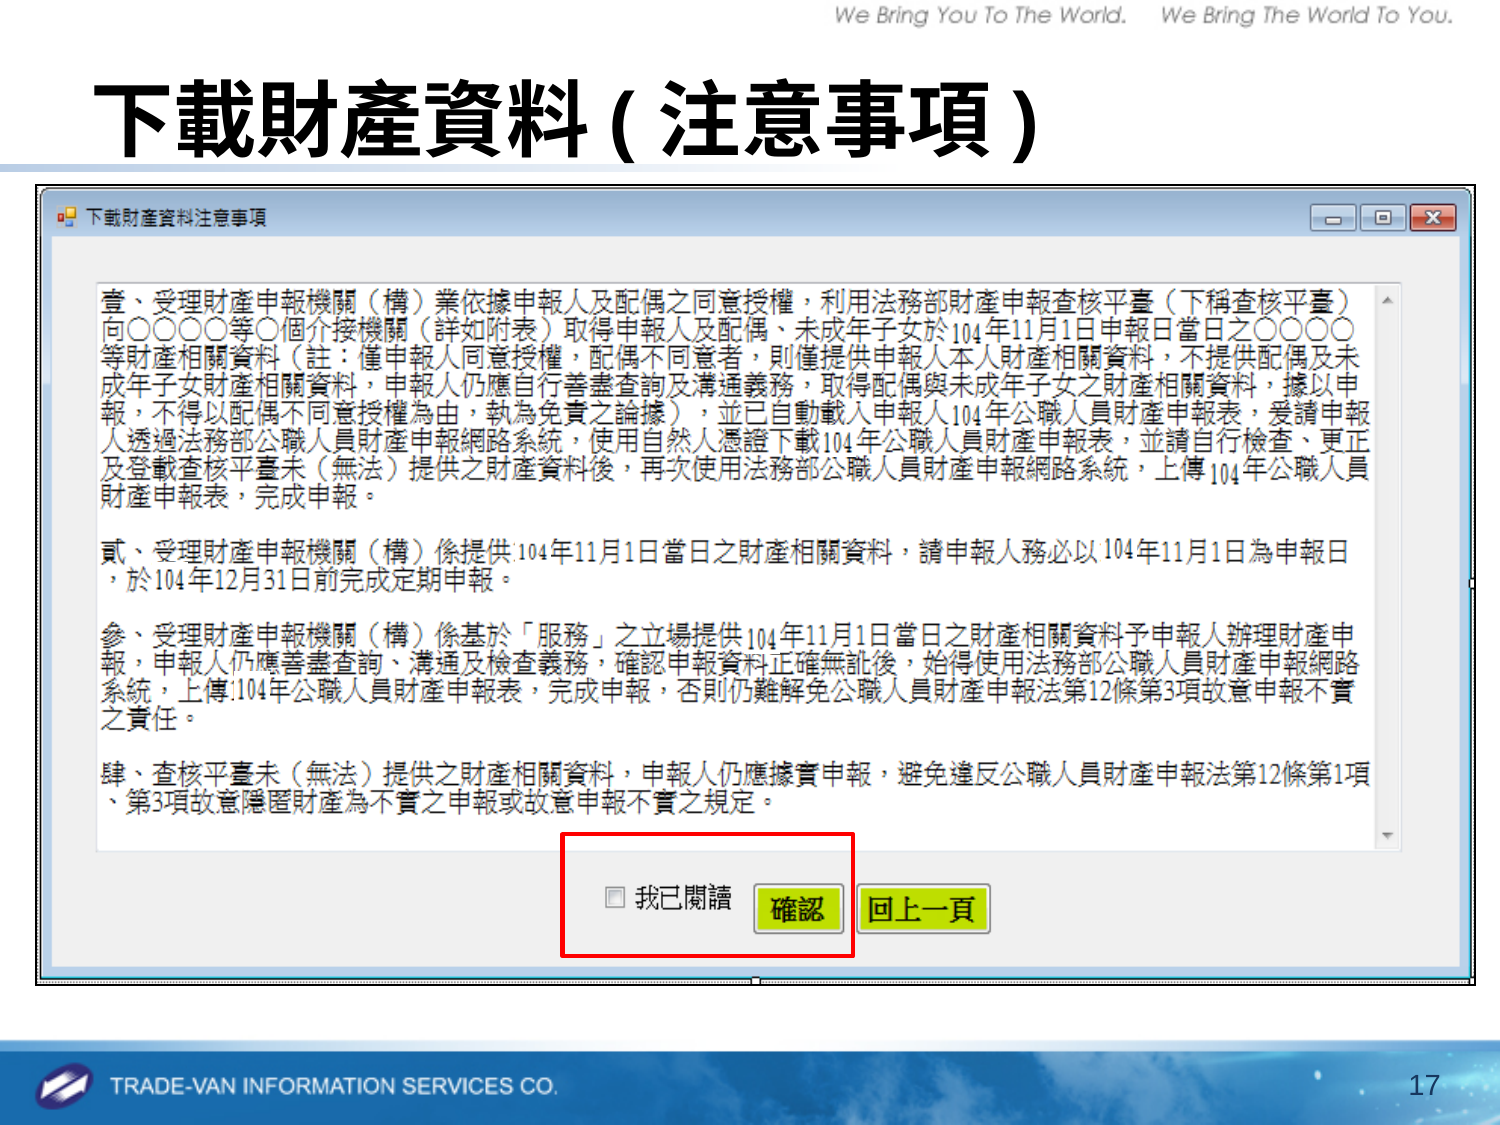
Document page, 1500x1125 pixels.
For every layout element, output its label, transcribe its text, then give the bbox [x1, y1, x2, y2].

picture [37, 186, 1475, 985]
title 下載財產資料(注意事項) [75, 58, 1426, 176]
text_box [1349, 1053, 1500, 1114]
